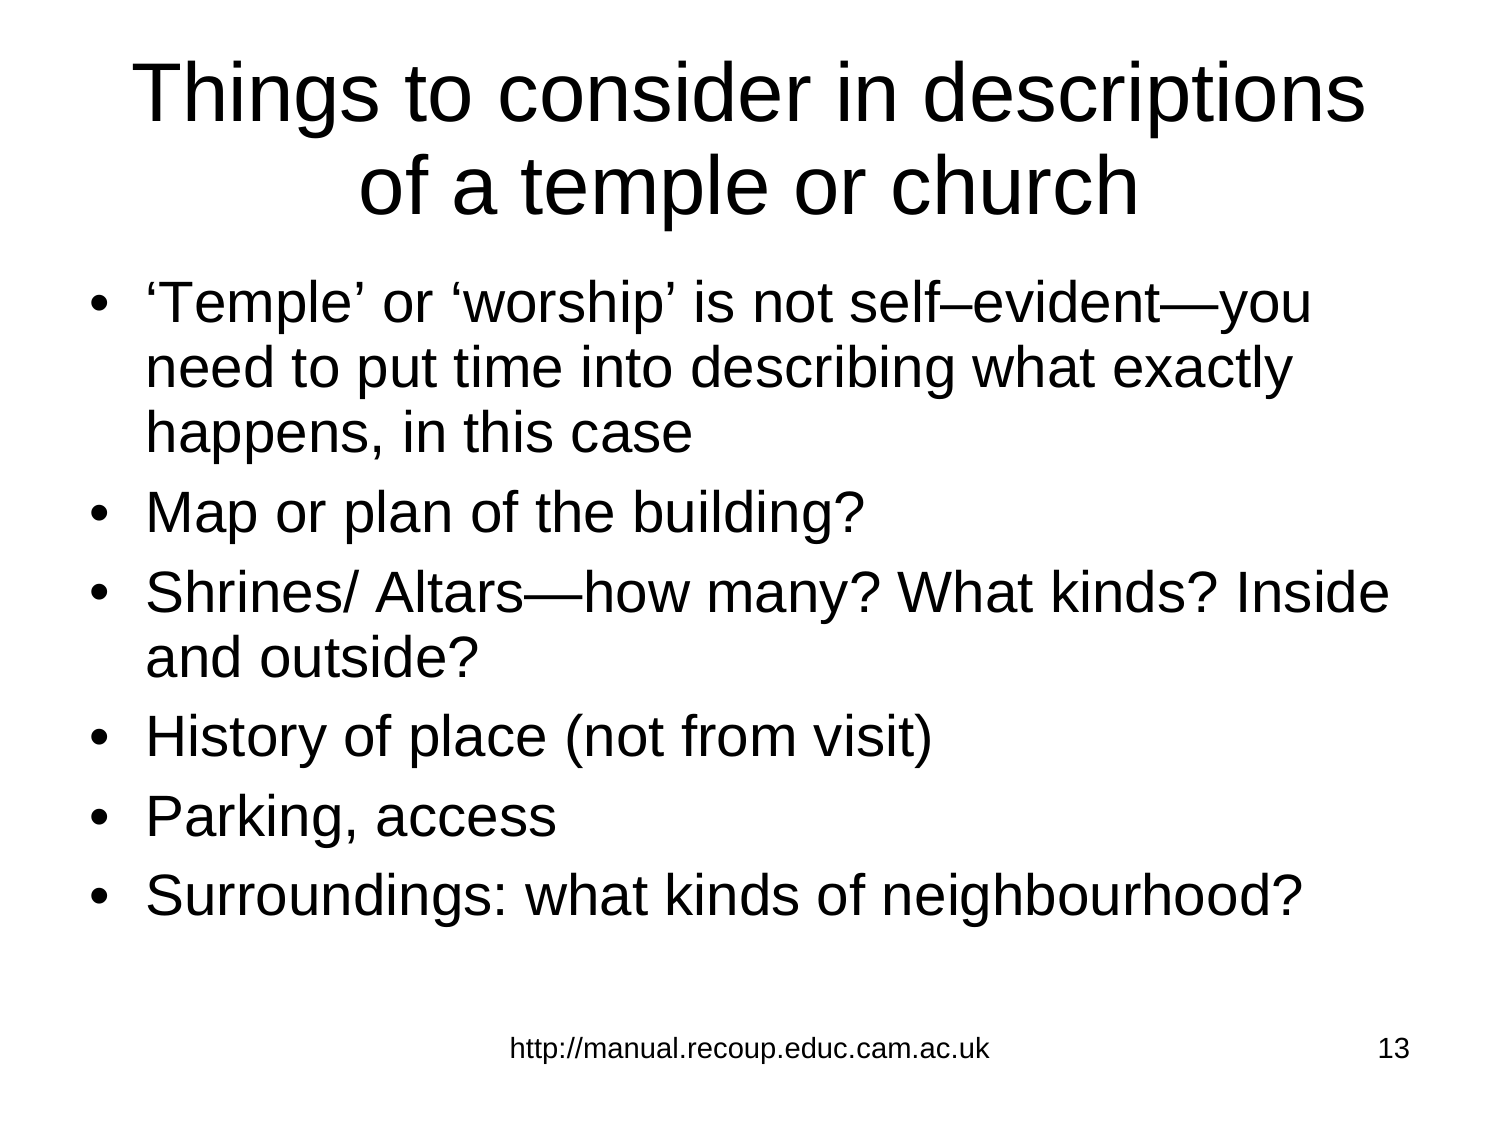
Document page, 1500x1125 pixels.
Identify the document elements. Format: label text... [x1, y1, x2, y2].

title Things to consider in descriptions of a temple or church [75, 31, 1426, 247]
list ‘Temple’ or ‘worship’ is not self–evident—you need to put time into describing what exactly happens, in this case Map or plan of the building? Shrines/ Altars—how many? What kinds? Inside and outside? History of place (not from visit) Parking, access Surroundings: what kinds of neighbourhood? [74, 262, 1459, 1071]
